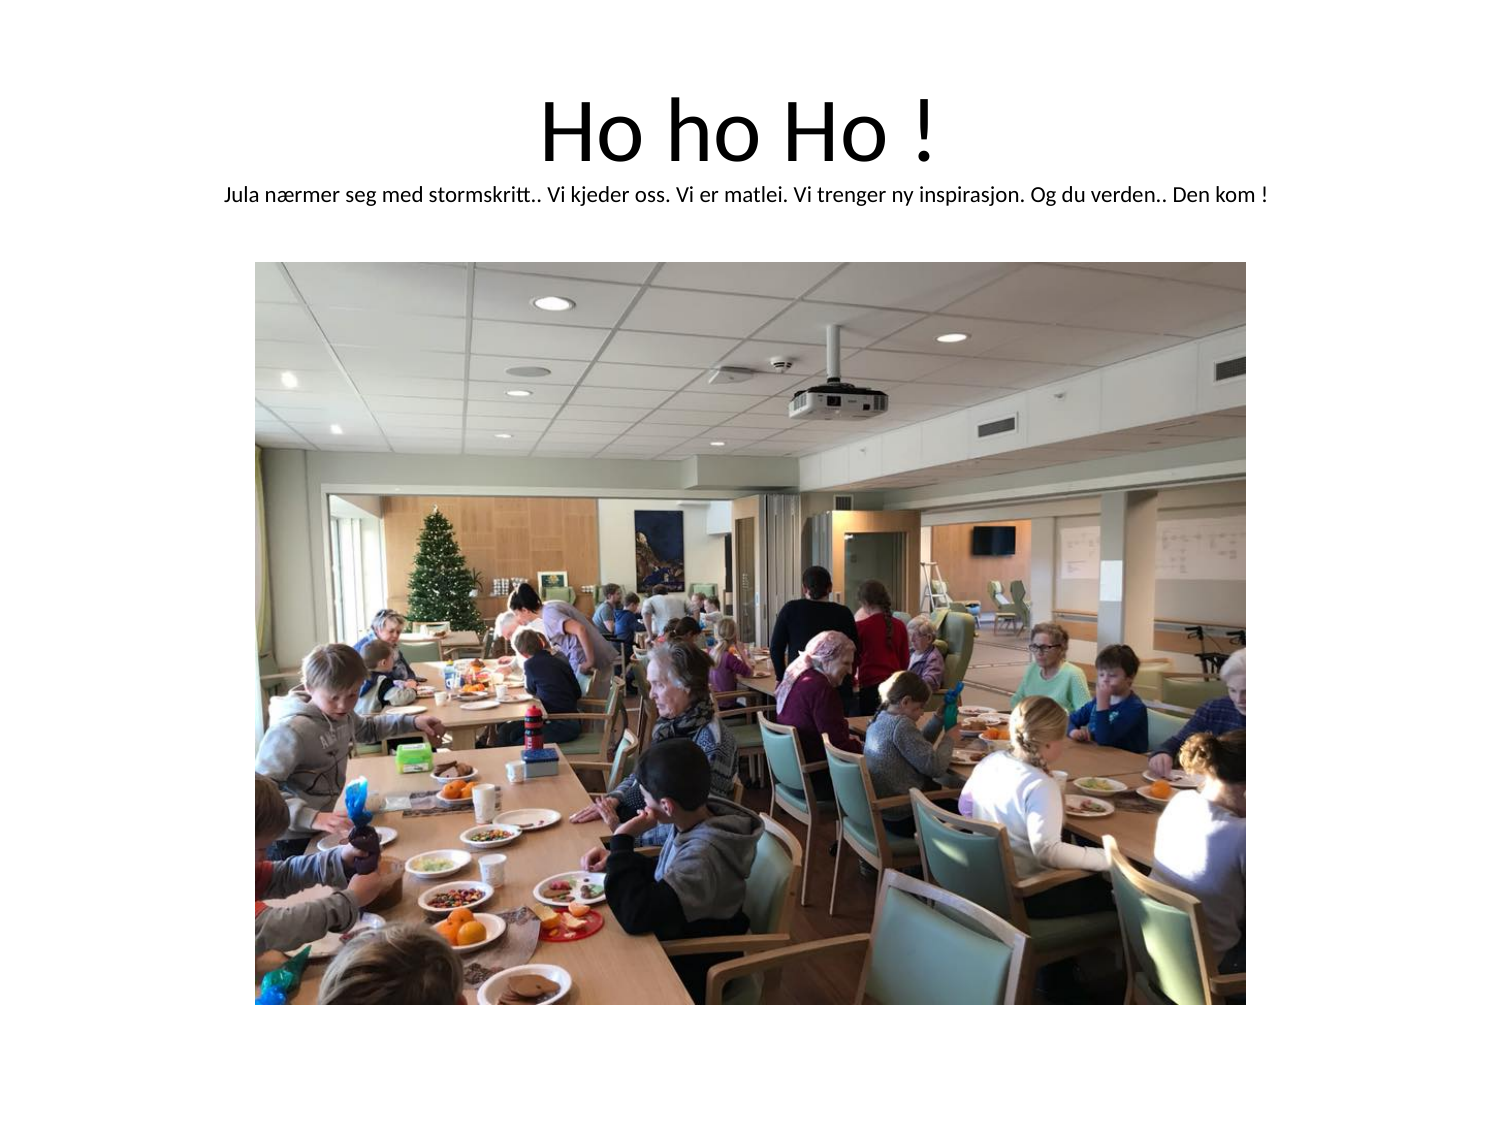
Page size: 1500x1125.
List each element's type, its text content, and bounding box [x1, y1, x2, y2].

picture [255, 262, 1246, 1005]
title Ho ho Ho ! Jula nærmer seg med stormskritt.. Vi kjeder oss. Vi er matlei. Vi trenger ny inspirasjon. Og du verden.. Den kom ! [75, 45, 1426, 233]
